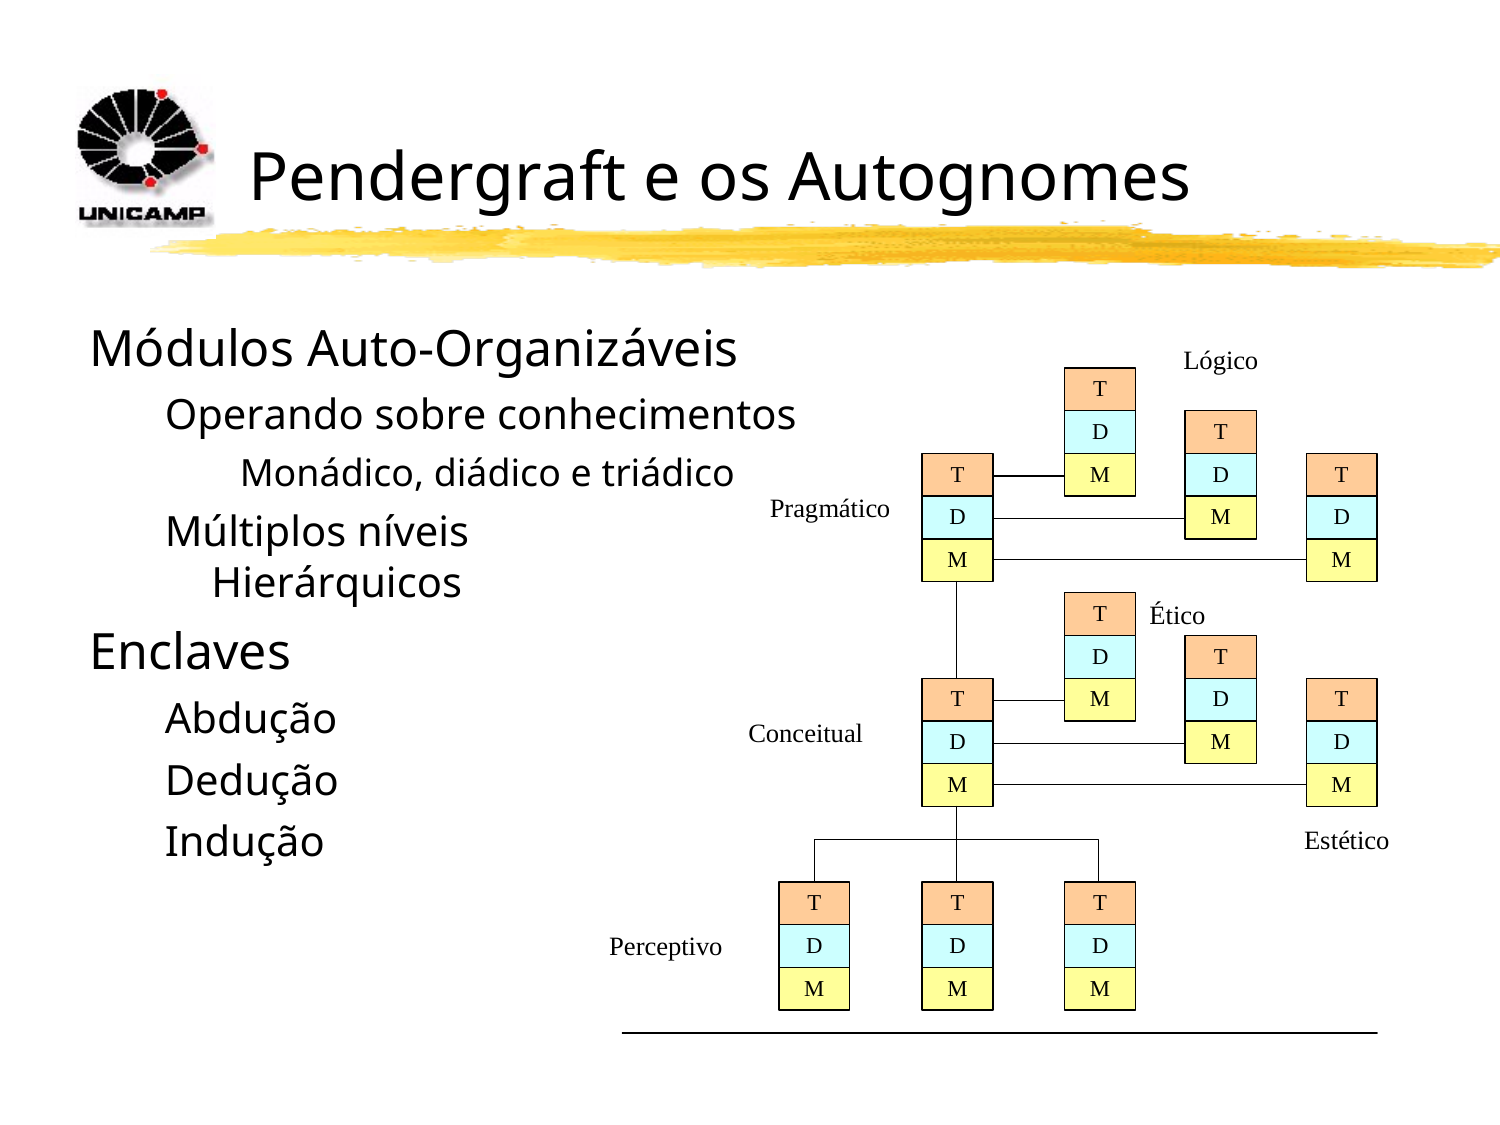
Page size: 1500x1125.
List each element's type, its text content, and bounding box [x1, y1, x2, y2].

title Pendergraft e os Autognomes [233, 37, 1434, 225]
list Módulos Auto-Organizáveis Operando sobre conhecimentos Monádico, diádico e triádico Múltiplos níveis Hierárquicos Enclaves Abdução Dedução Indução [74, 309, 1417, 994]
chart [595, 337, 1415, 1036]
picture [75, 74, 1500, 279]
